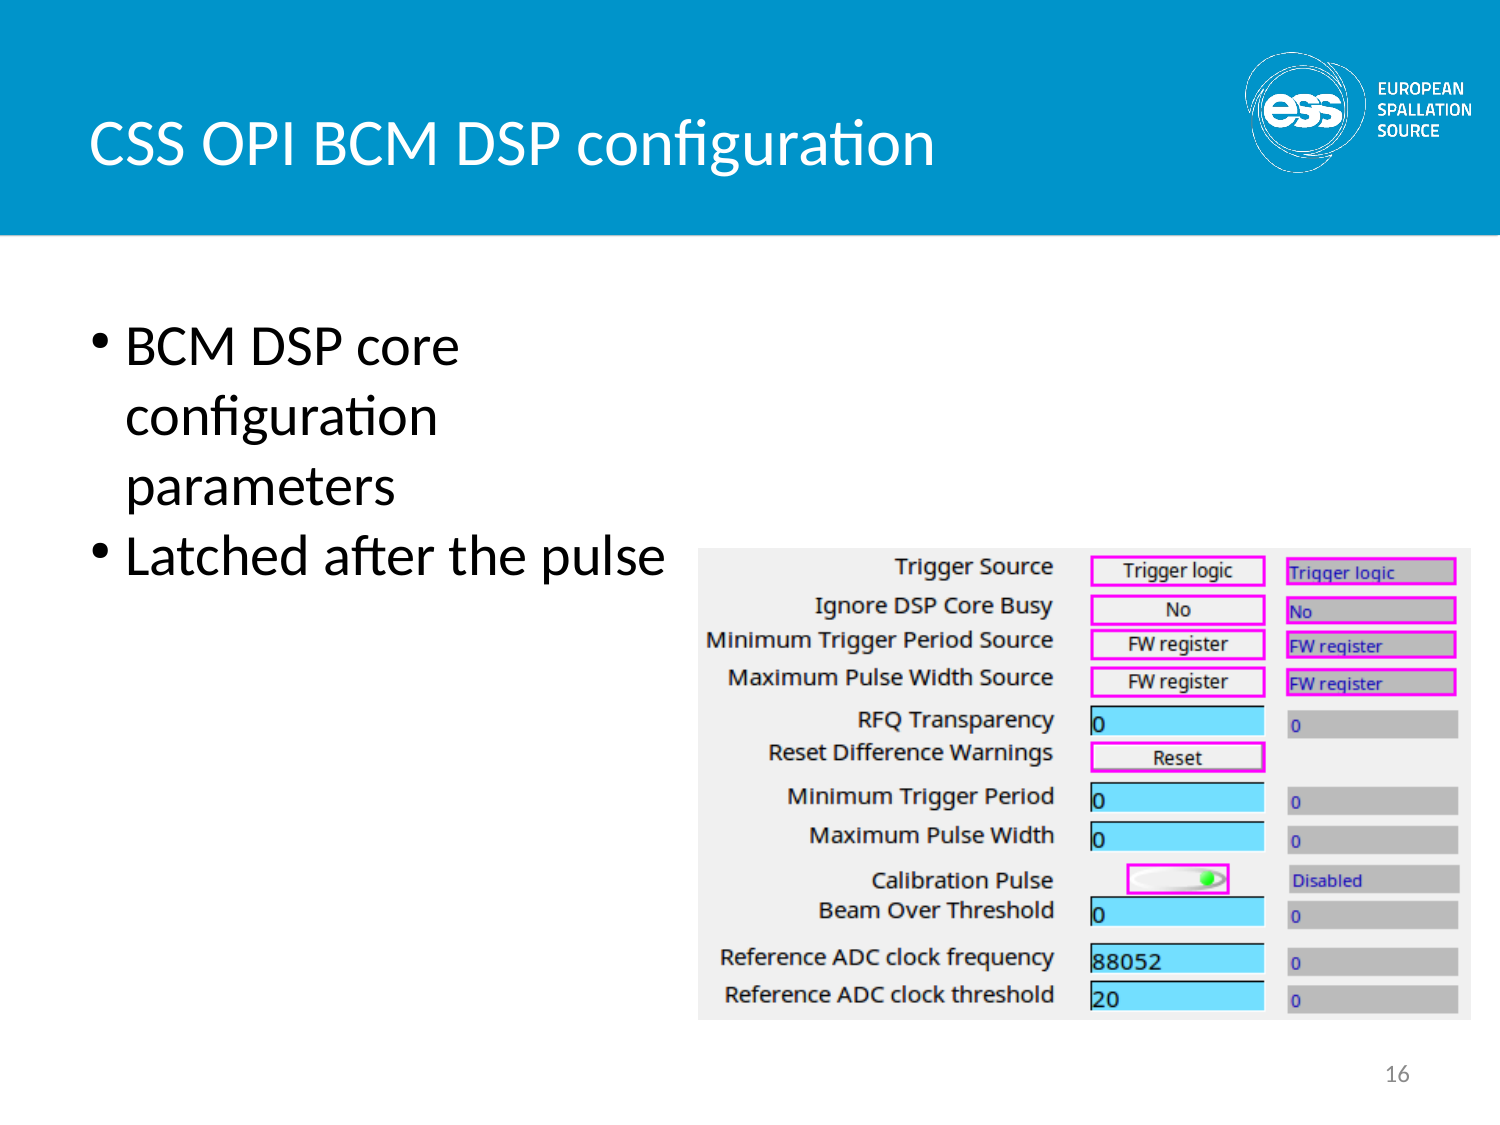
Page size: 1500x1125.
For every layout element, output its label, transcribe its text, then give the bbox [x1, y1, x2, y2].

picture [1443, 86, 1450, 93]
picture [1454, 83, 1458, 94]
picture [1400, 83, 1407, 94]
text_box <number> [1074, 1042, 1425, 1103]
picture [1432, 125, 1438, 136]
text_box CSS OPI BCM DSP configuration [75, 45, 1246, 233]
picture [1436, 104, 1444, 115]
text_box BCM DSP core configuration parameters Latched after the pulse [75, 254, 721, 1081]
picture [1389, 104, 1393, 115]
picture [1418, 104, 1423, 115]
picture [1264, 94, 1342, 127]
picture [1398, 109, 1406, 115]
picture [698, 548, 1471, 1021]
picture [1423, 83, 1430, 94]
picture [1409, 104, 1415, 115]
picture [1379, 83, 1385, 94]
picture [1422, 125, 1428, 134]
